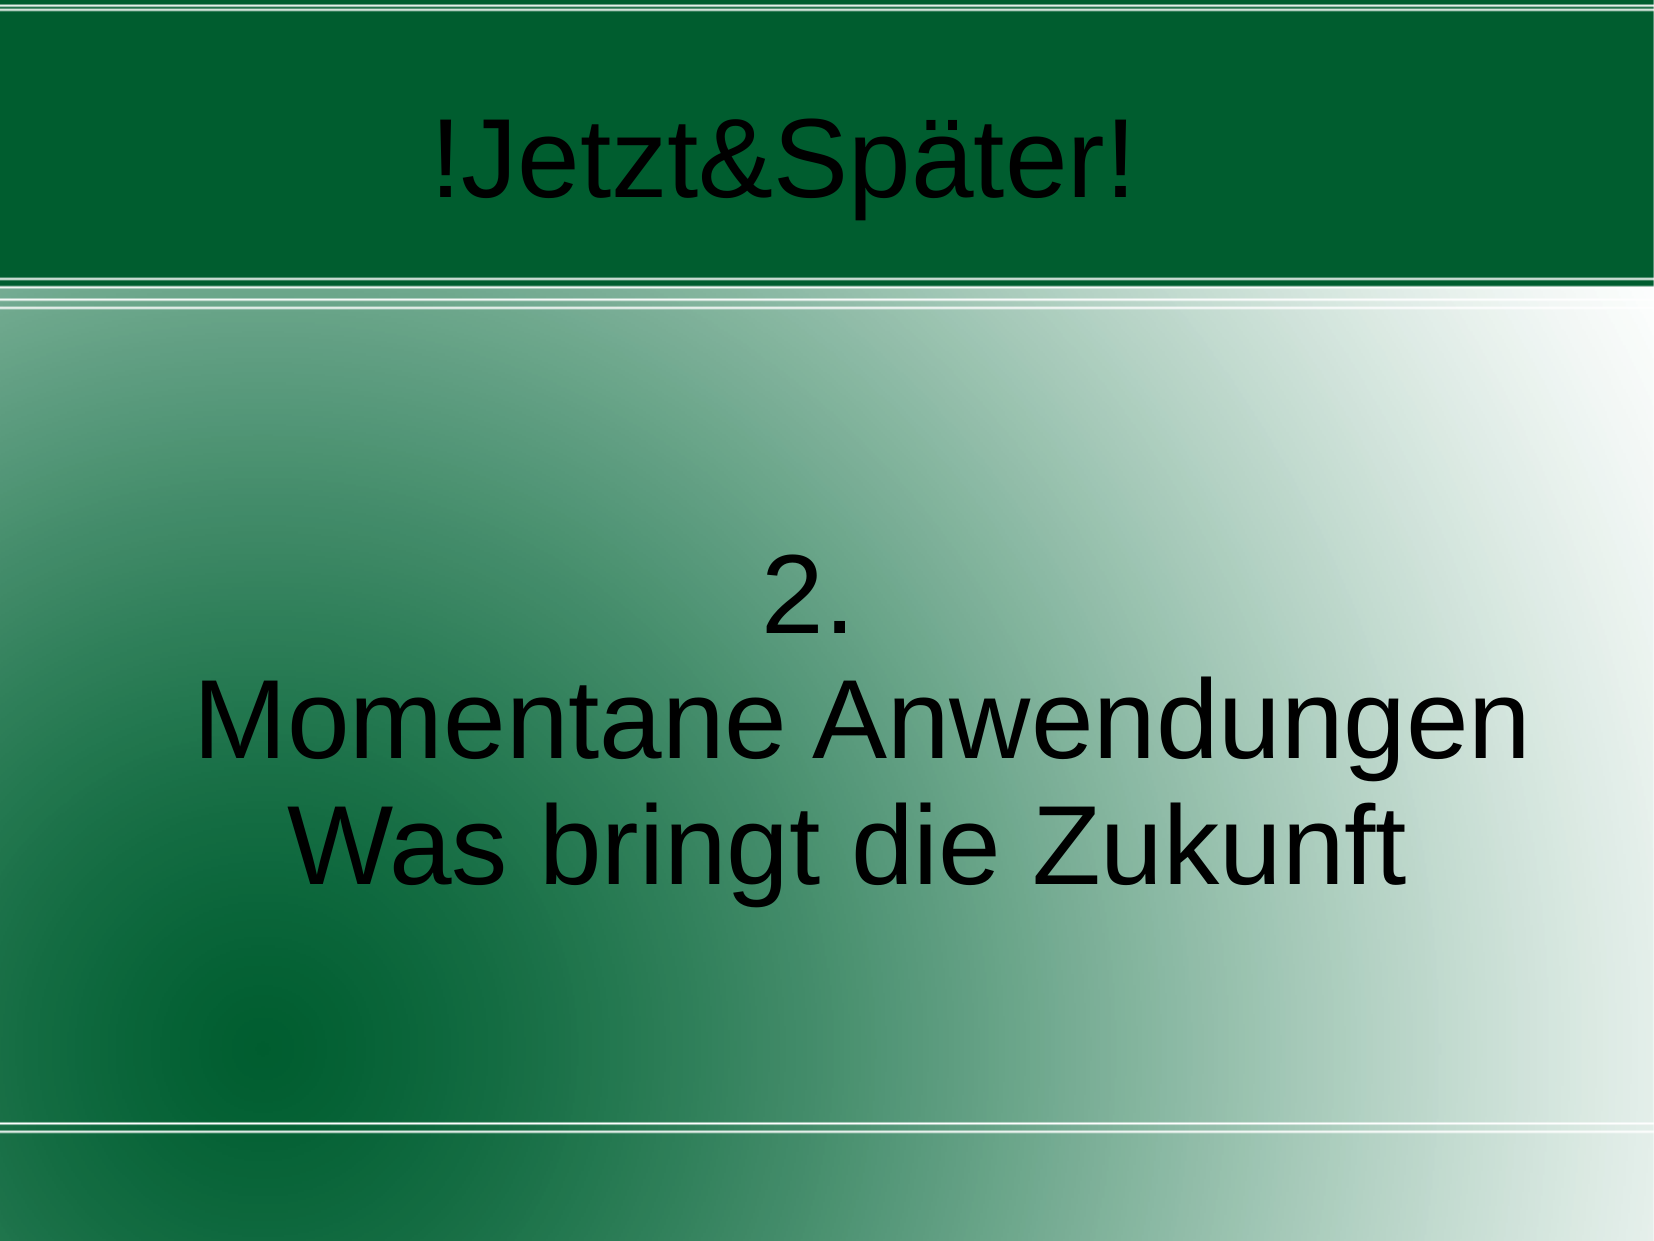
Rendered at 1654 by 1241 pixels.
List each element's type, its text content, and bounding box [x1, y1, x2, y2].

picture [0, 0, 1654, 1241]
text_box 2. Momentane Anwendungen Was bringt die Zukunft [147, 524, 1547, 916]
text_box !Jetzt&Später! [415, 88, 1152, 237]
